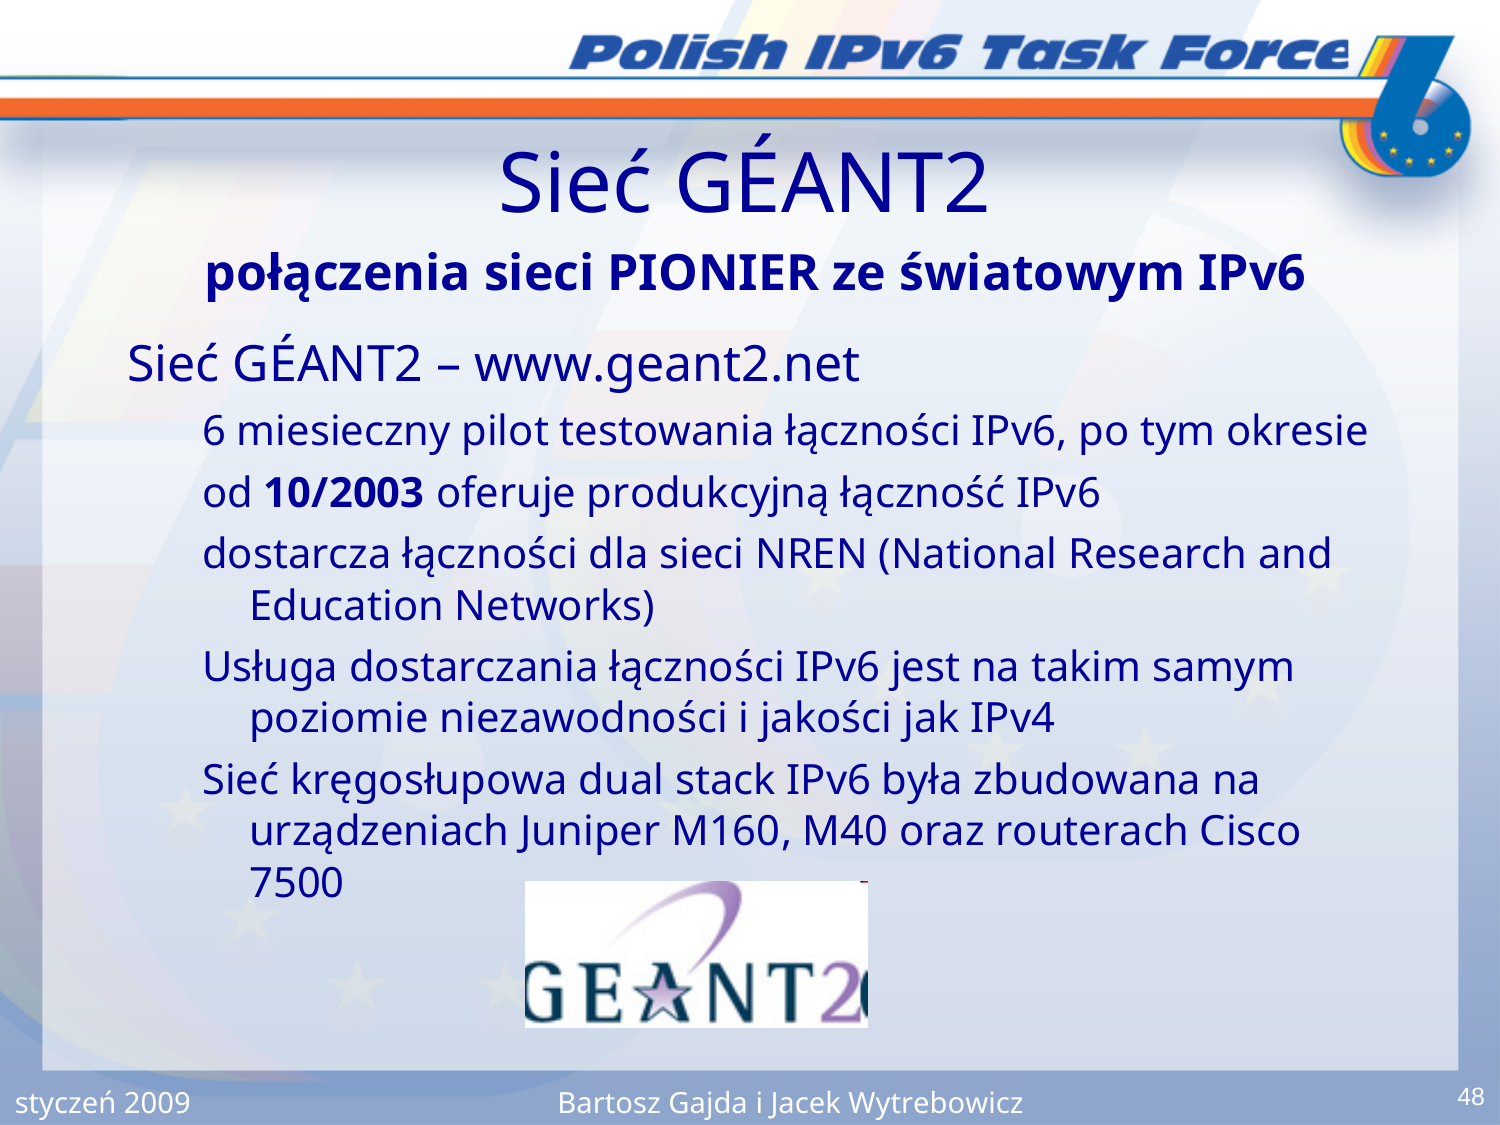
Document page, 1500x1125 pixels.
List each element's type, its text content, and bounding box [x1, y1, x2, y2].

title Sieć GÉANT2 połączenia sieci PIONIER ze światowym IPv6 [64, 125, 1447, 303]
list Sieć GÉANT2 – www.geant2.net 6 miesieczny pilot testowania łączności IPv6, po tym okresie od 10/2003 oferuje produkcyjną łączność IPv6 dostarcza łączności dla sieci NREN (National Research and Education Networks) Usługa dostarczania łączności IPv6 jest na takim samym poziomie niezawodności i jakości jak IPv4 Sieć kręgosłupowa dual stack IPv6 była zbudowana na urządzeniach Juniper M160, M40 oraz routerach Cisco 7500 [112, 324, 1388, 1001]
picture [0, 0, 1500, 1125]
